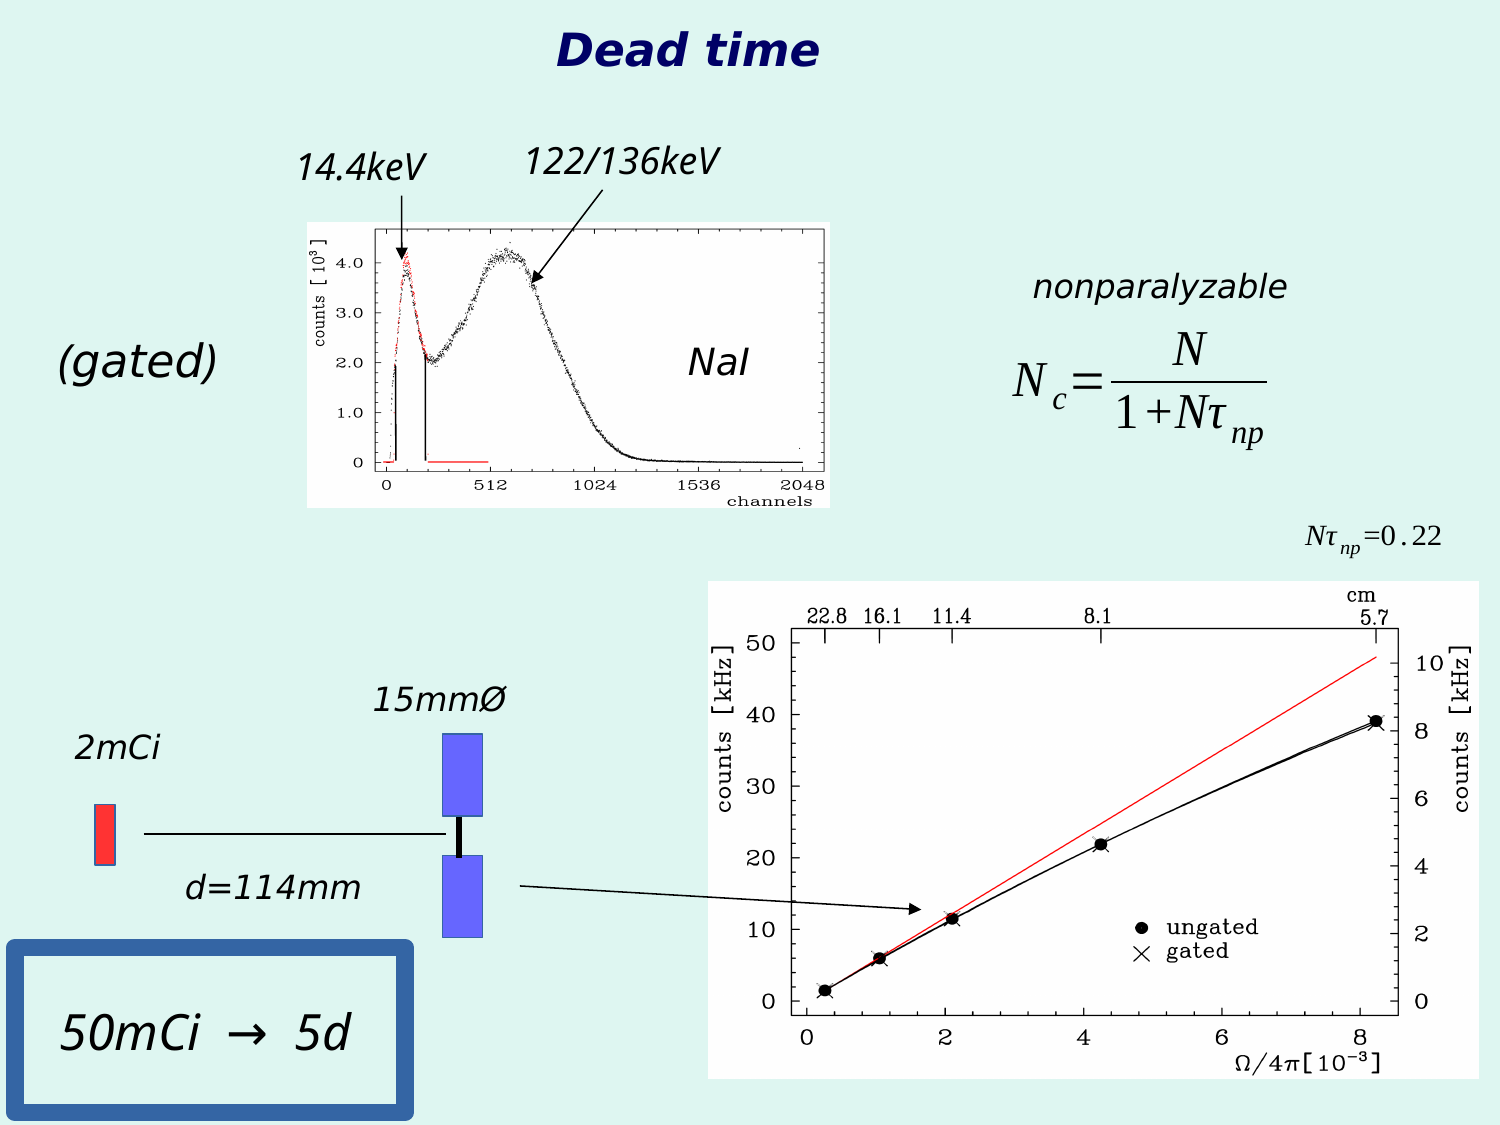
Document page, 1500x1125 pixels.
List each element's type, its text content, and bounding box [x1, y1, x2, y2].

picture [708, 581, 1483, 1080]
chart [997, 321, 1287, 452]
text_box d=114mm [169, 858, 383, 932]
text_box [442, 736, 483, 817]
text_box 14.4keV [279, 135, 447, 196]
text_box [94, 804, 116, 866]
text_box 15mmØ [357, 670, 540, 736]
text_box nonparalyzable [1017, 258, 1324, 318]
text_box Dead time [540, 13, 951, 84]
picture [307, 222, 833, 508]
text_box (gated) [43, 324, 284, 400]
text_box [442, 855, 483, 938]
chart [1295, 519, 1453, 559]
text_box NaI [673, 330, 765, 391]
text_box 2mCi [59, 719, 183, 779]
text_box 122/136keV [507, 129, 749, 190]
text_box 50mCi → 5d [45, 992, 396, 1068]
